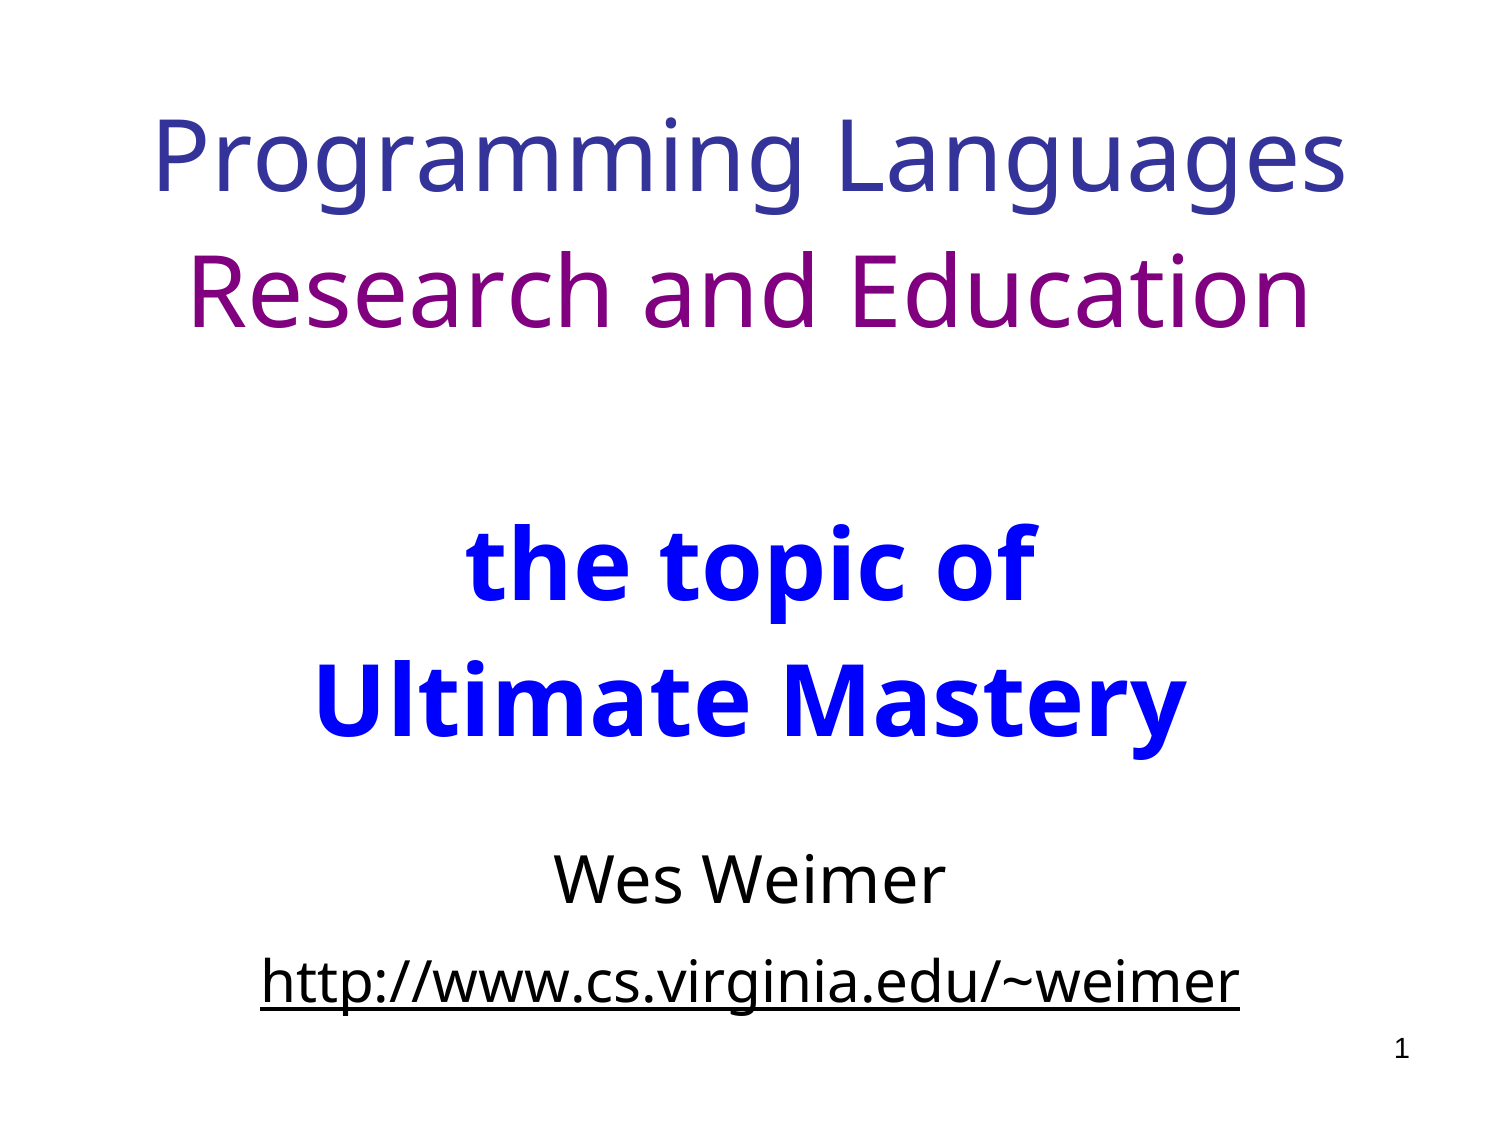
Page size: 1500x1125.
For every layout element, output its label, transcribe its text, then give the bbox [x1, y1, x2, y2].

subtitle Wes Weimer http://www.cs.virginia.edu/~weimer [37, 825, 1463, 1111]
title Programming Languages Research and Education the topic of Ultimate Mastery [112, 126, 1388, 724]
